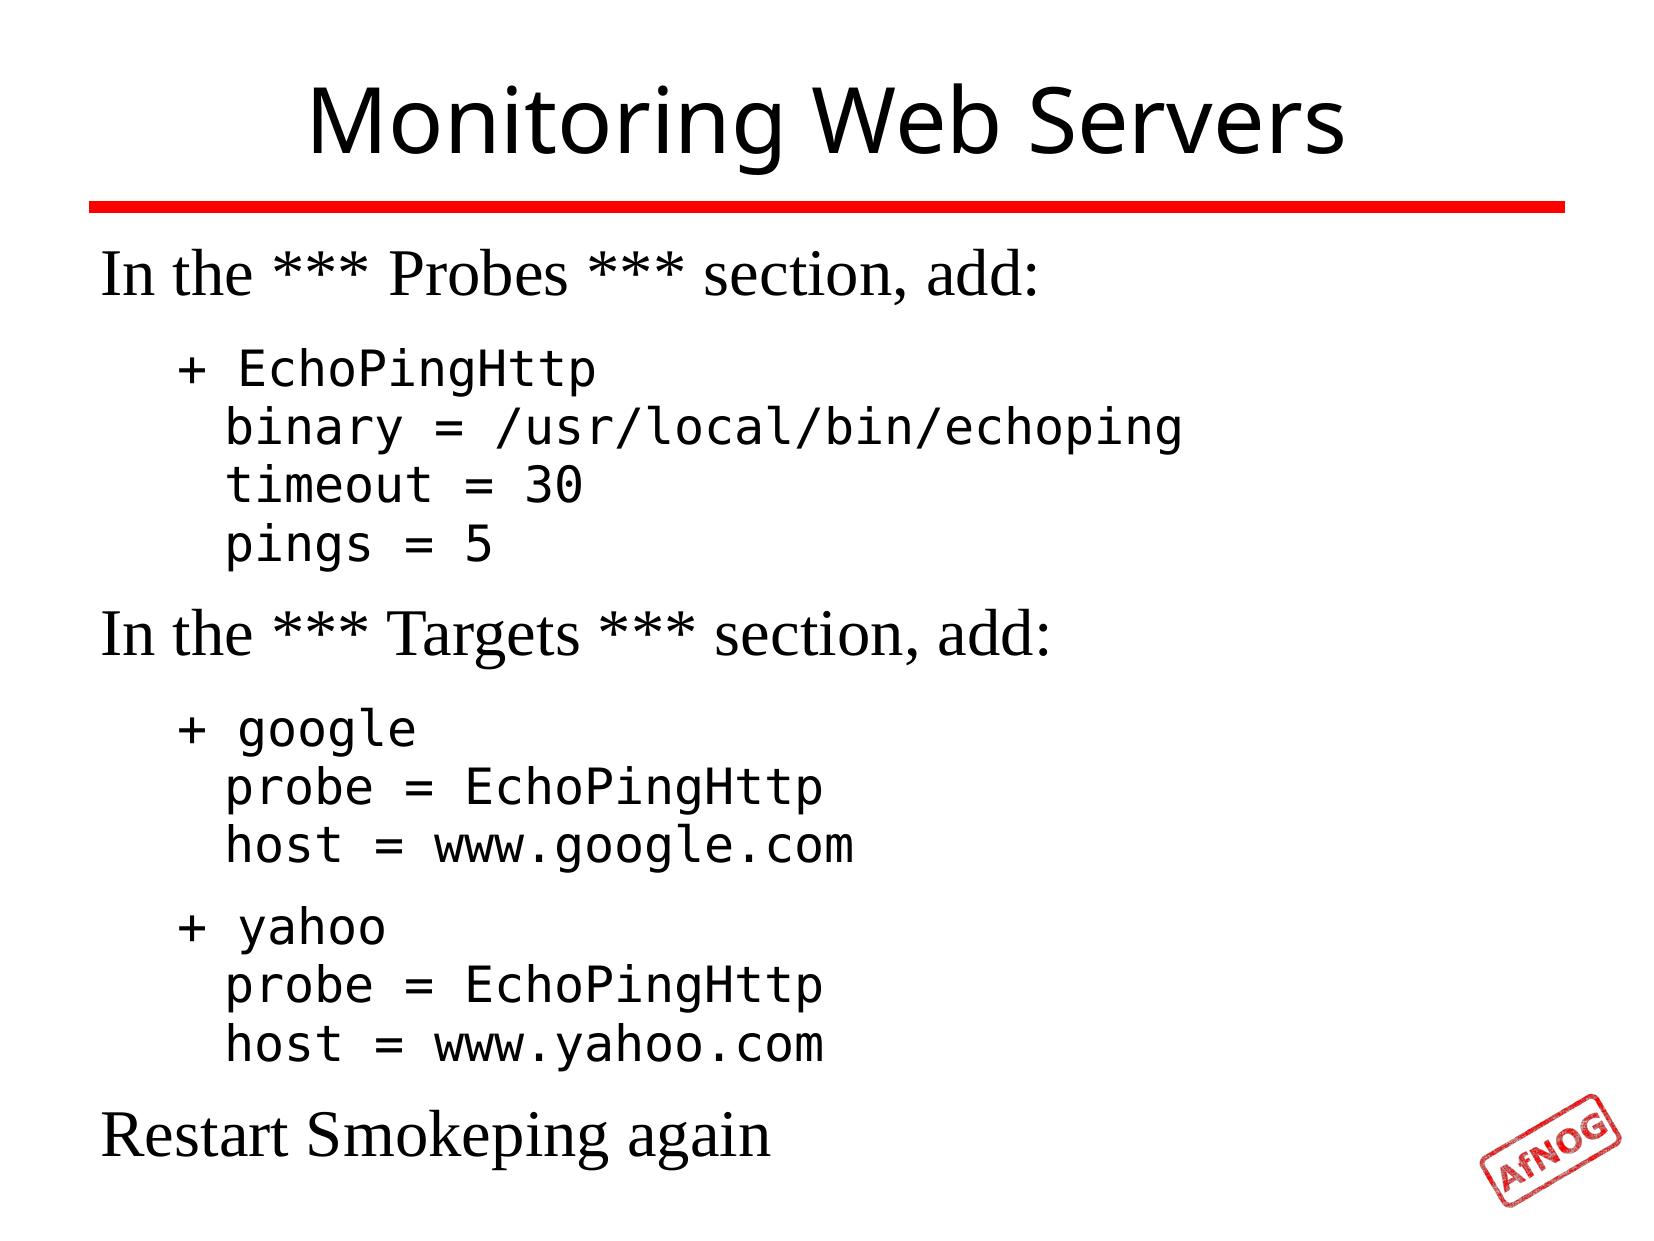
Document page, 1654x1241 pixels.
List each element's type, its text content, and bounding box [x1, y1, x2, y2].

title Monitoring Web Servers [88, 29, 1565, 207]
list In the *** Probes *** section, add: + EchoPingHttp binary = /usr/local/bin/echoping timeout = 30 pings = 5 In the *** Targets *** section, add: + google probe = EchoPingHttp host = www.google.com + yahoo probe = EchoPingHttp host = www.yahoo.com Restart Smokeping again [82, 236, 1571, 1171]
picture [1476, 1090, 1625, 1211]
